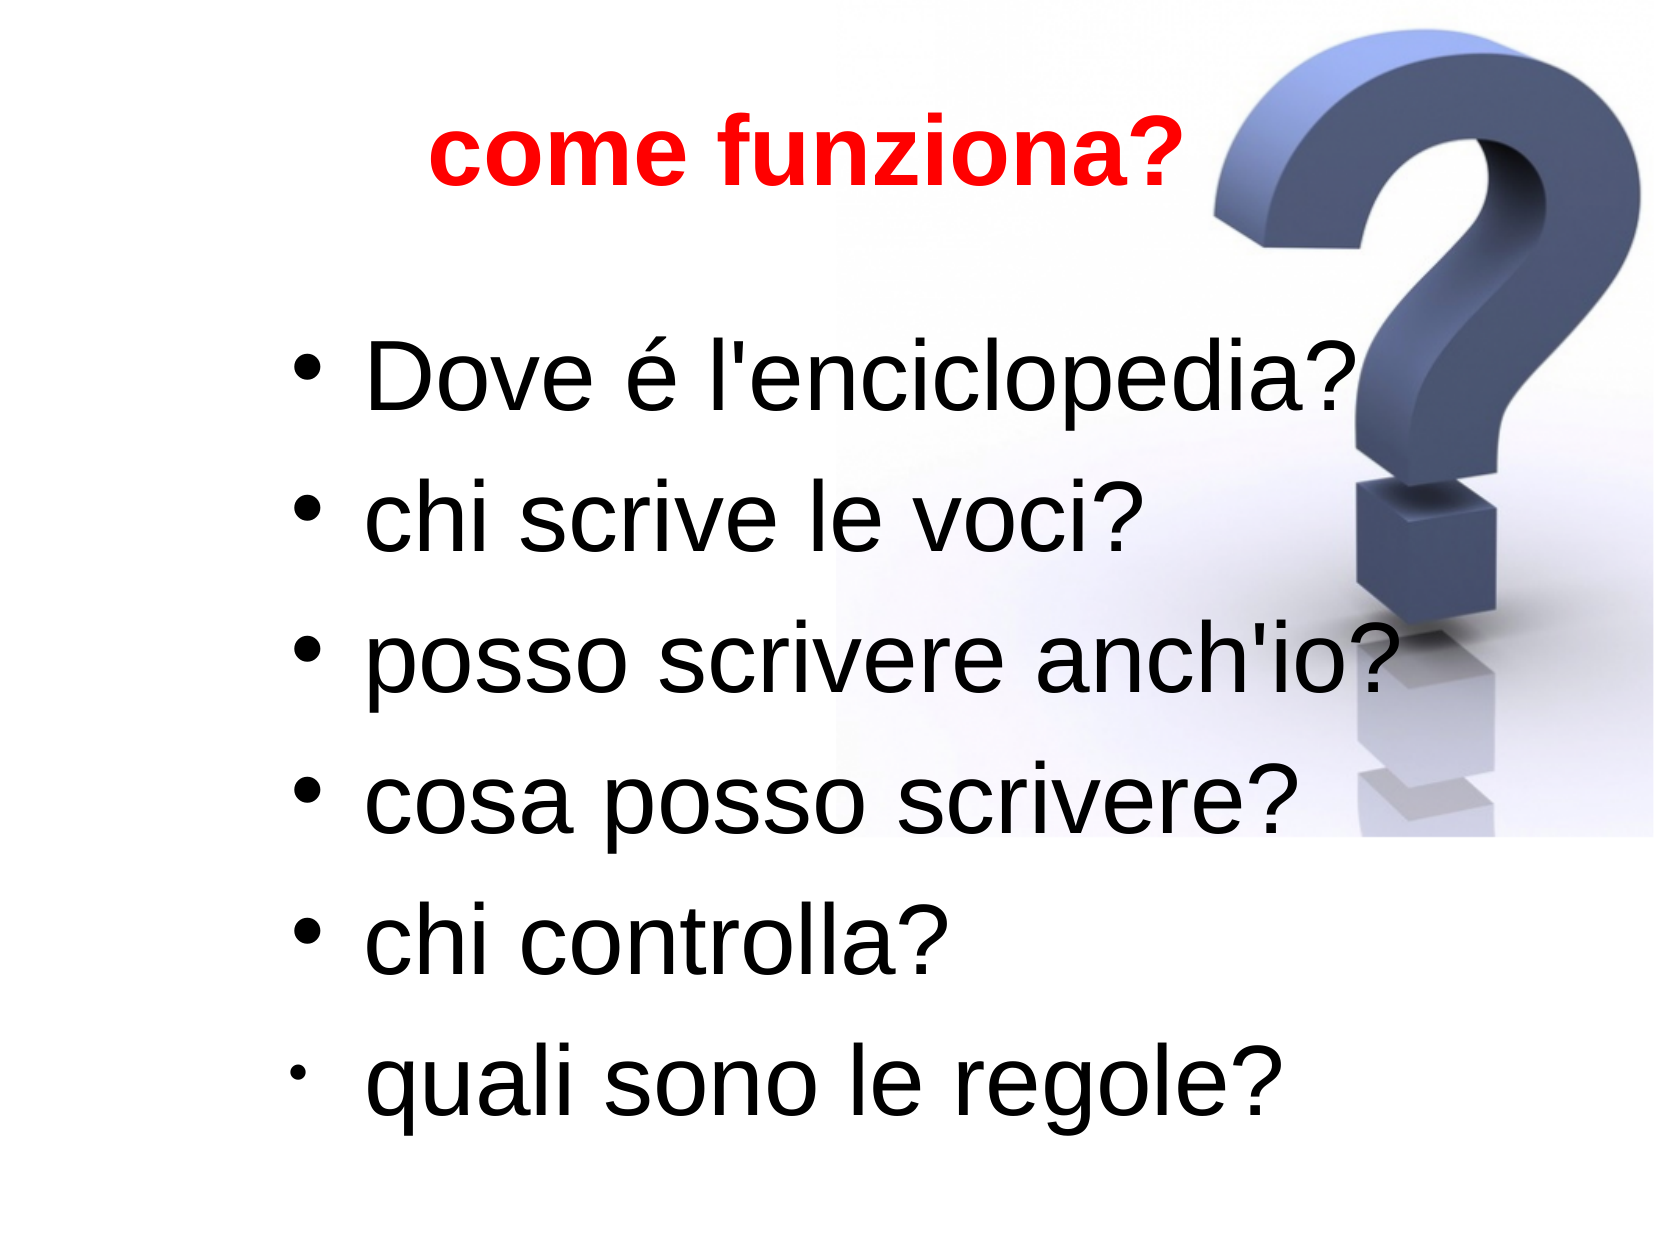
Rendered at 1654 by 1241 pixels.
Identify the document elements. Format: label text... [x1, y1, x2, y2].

list Dove é l'enciclopedia? chi scrive le voci? posso scrivere anch'io? cosa posso scrivere? chi controlla? quali sono le regole? [290, 316, 1418, 1147]
picture [836, 0, 1654, 867]
text_box come funziona? [413, 88, 1204, 215]
